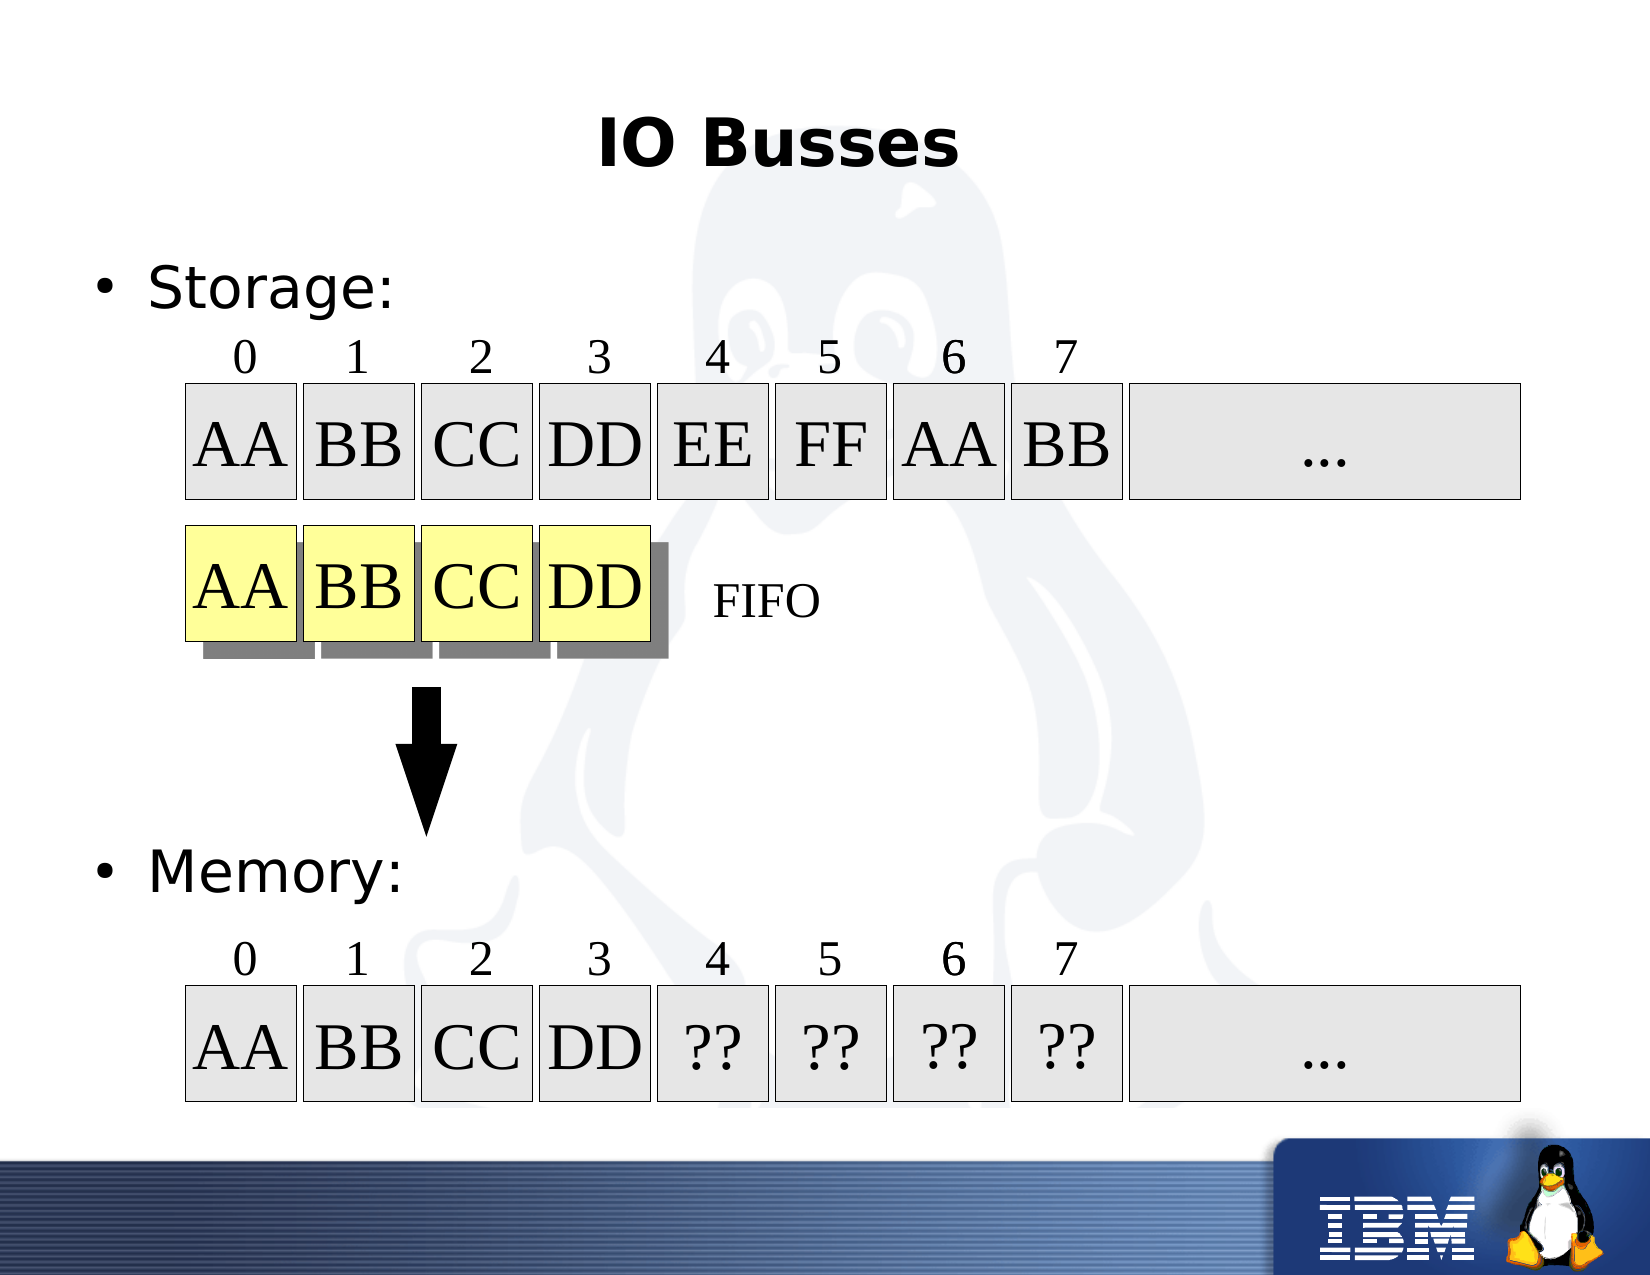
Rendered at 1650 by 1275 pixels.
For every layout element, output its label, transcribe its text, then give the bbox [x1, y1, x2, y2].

text_box 7 [1053, 926, 1079, 983]
text_box ?? [775, 985, 887, 1102]
text_box 5 [817, 324, 843, 380]
text_box DD [539, 525, 651, 642]
text_box AA [185, 985, 297, 1102]
text_box 1 [344, 324, 370, 380]
text_box 5 [817, 926, 843, 983]
text_box DD [539, 985, 651, 1102]
text_box BB [1011, 383, 1123, 500]
text_box 6 [941, 926, 967, 983]
text_box 2 [468, 926, 494, 983]
text_box BB [303, 525, 415, 642]
text_box ?? [657, 985, 769, 1102]
text_box AA [893, 383, 1005, 500]
text_box CC [421, 383, 533, 500]
text_box CC [421, 985, 533, 1102]
text_box BB [303, 383, 415, 500]
text_box 6 [941, 324, 967, 380]
text_box 3 [586, 324, 612, 380]
text_box 4 [704, 324, 731, 380]
text_box 1 [344, 926, 370, 983]
text_box ... [1129, 383, 1521, 500]
text_box EE [657, 383, 769, 500]
text_box ... [1129, 985, 1521, 1102]
text_box ?? [893, 985, 1005, 1102]
text_box FF [775, 383, 887, 500]
text_box 4 [705, 926, 731, 983]
text_box 3 [586, 926, 612, 983]
text_box ?? [1011, 985, 1123, 1102]
text_box AA [185, 525, 297, 642]
title IO Busses [76, 76, 1457, 211]
text_box 7 [1053, 324, 1079, 380]
list Storage: Memory: [76, 253, 1457, 1147]
text_box 2 [468, 324, 494, 380]
text_box 0 [232, 926, 258, 982]
text_box DD [539, 383, 651, 500]
text_box 0 [232, 324, 258, 380]
text_box BB [303, 985, 415, 1102]
text_box FIFO [712, 568, 821, 624]
text_box CC [421, 525, 533, 642]
text_box AA [185, 383, 297, 500]
